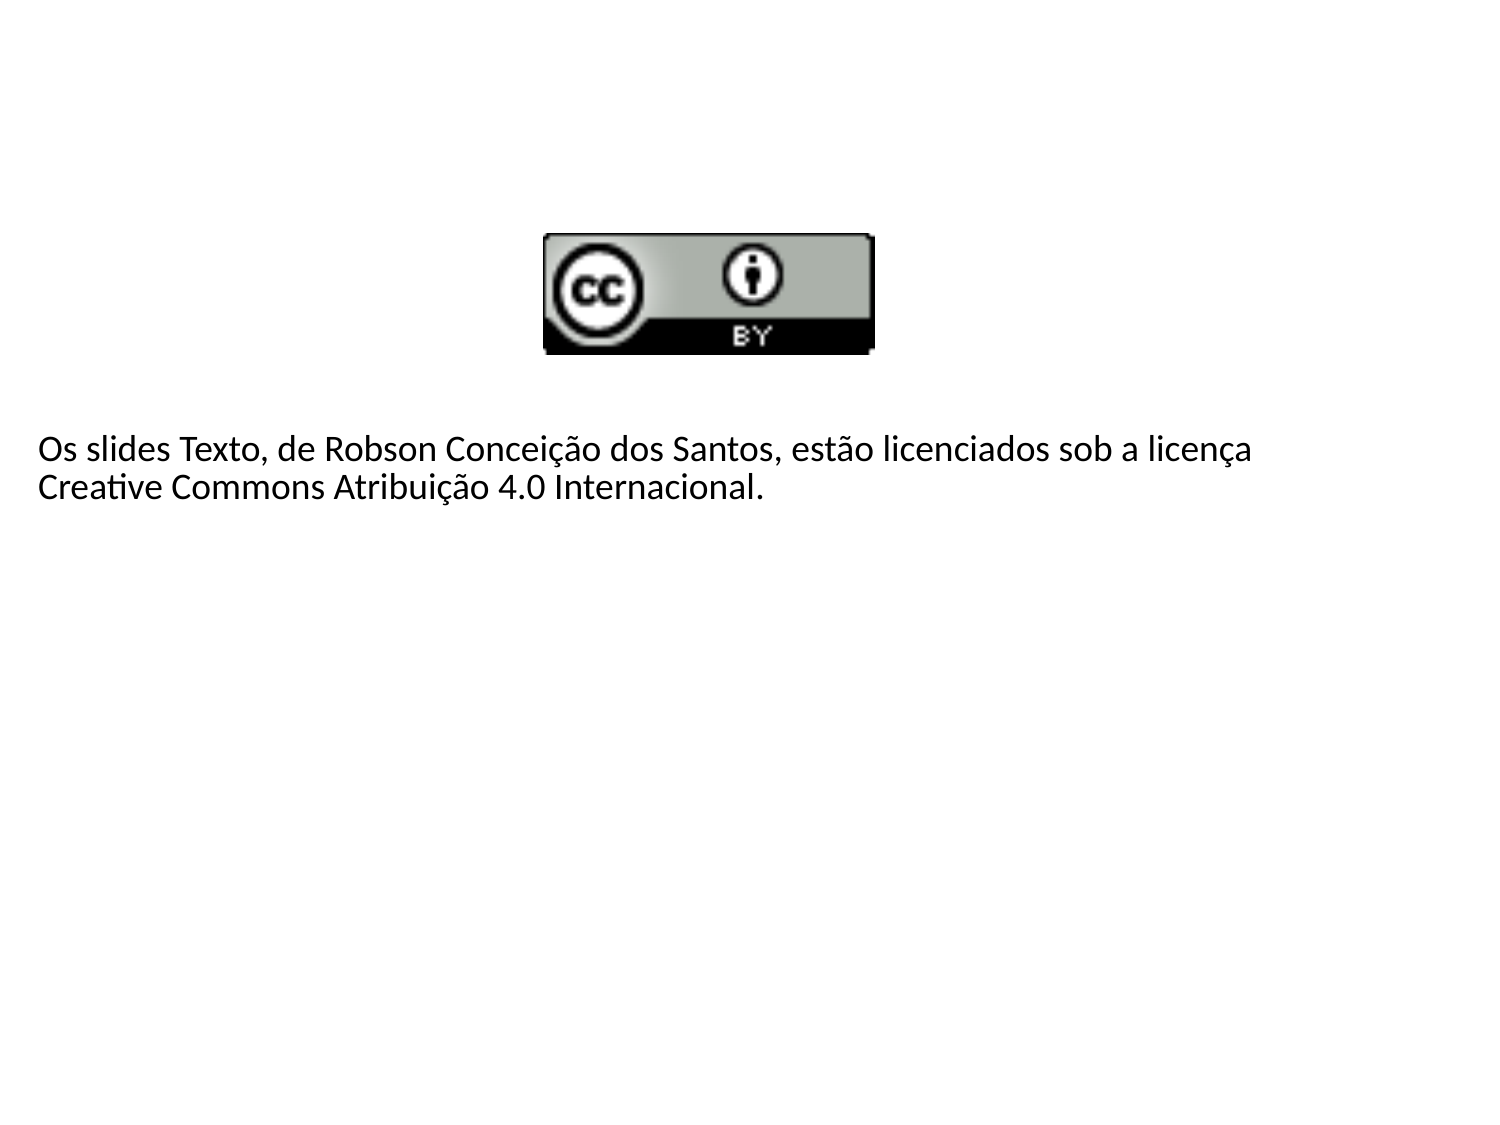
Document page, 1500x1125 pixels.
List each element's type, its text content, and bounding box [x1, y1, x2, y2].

picture [543, 233, 875, 355]
text_box Os slides Texto, de Robson Conceição dos Santos, estão licenciados sob a licença Creative Commons Atribuição 4.0 Internacional. [23, 425, 1481, 702]
